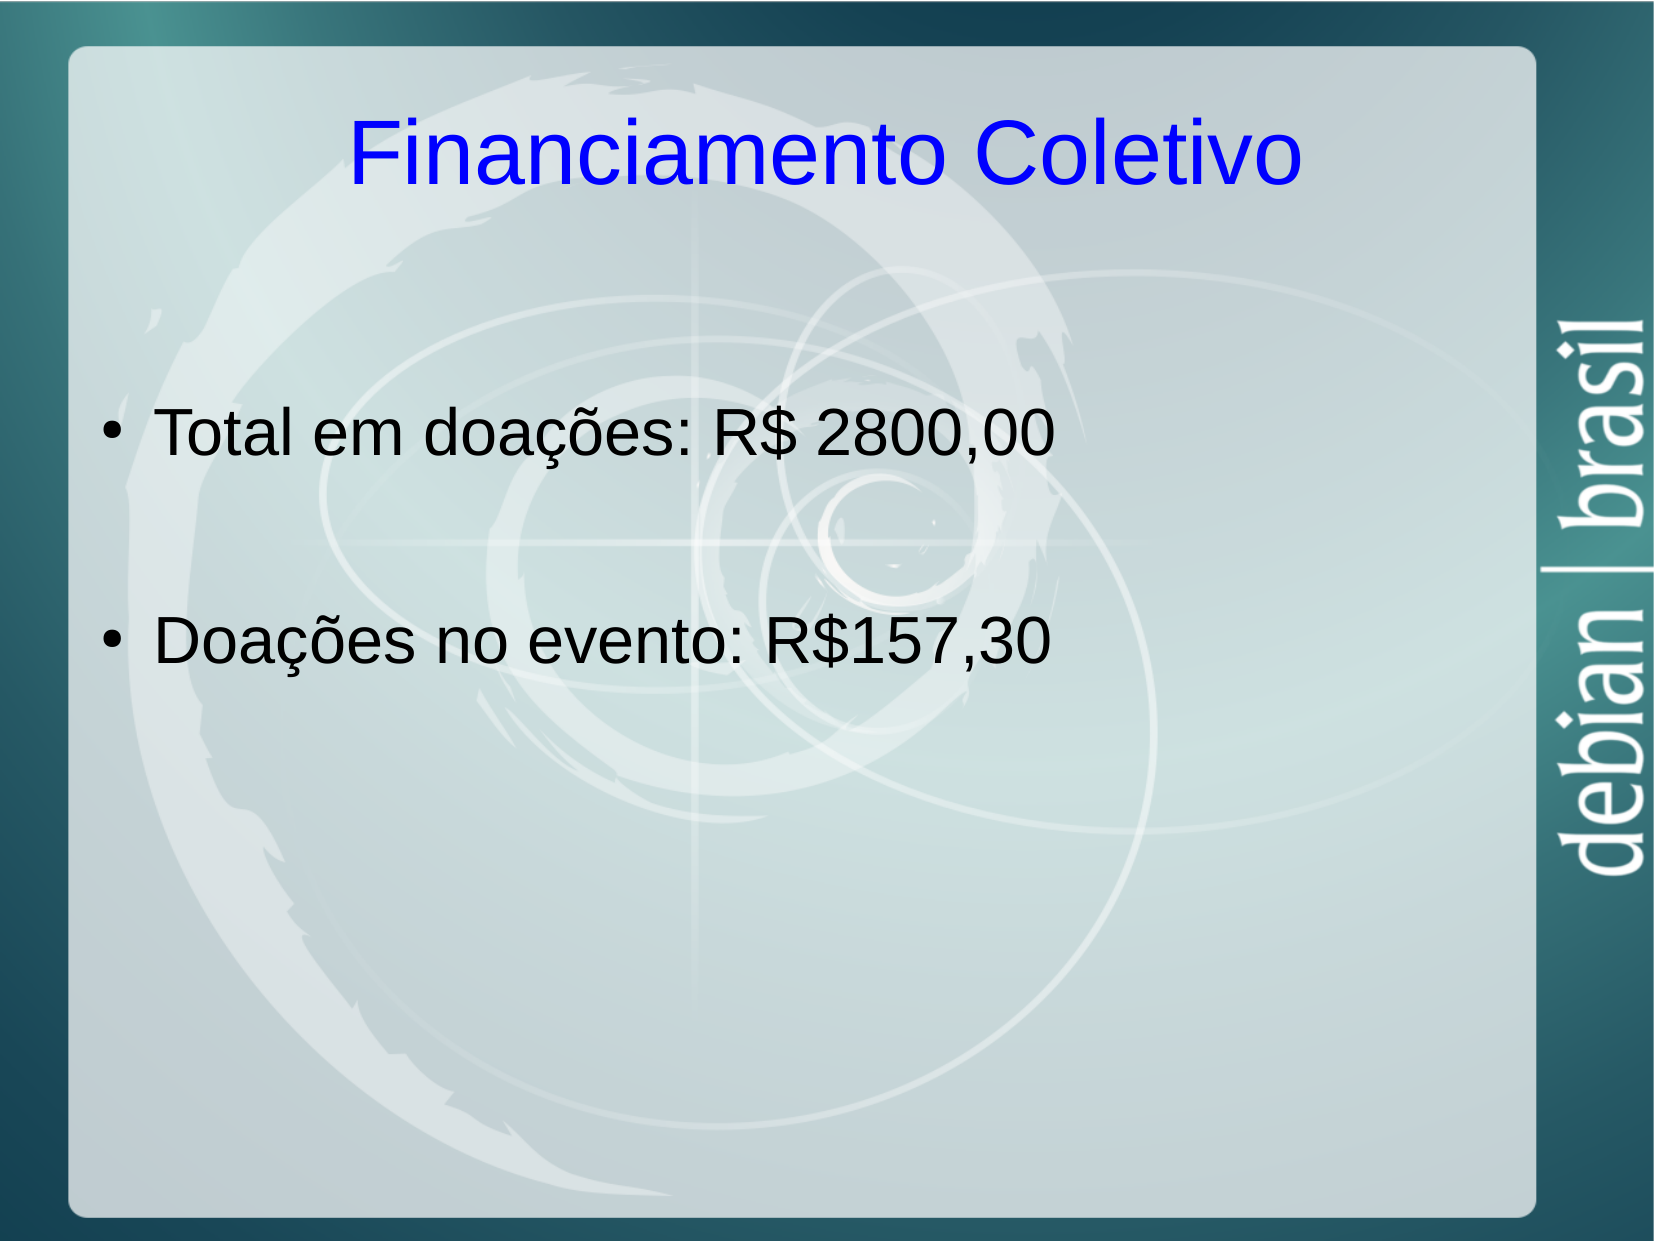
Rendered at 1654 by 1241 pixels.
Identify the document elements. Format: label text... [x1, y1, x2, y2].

picture [0, 0, 1654, 1241]
list Total em doações: R$ 2800,00 Doações no evento: R$157,30 [82, 290, 1571, 1010]
title Financiamento Coletivo [82, 49, 1571, 257]
